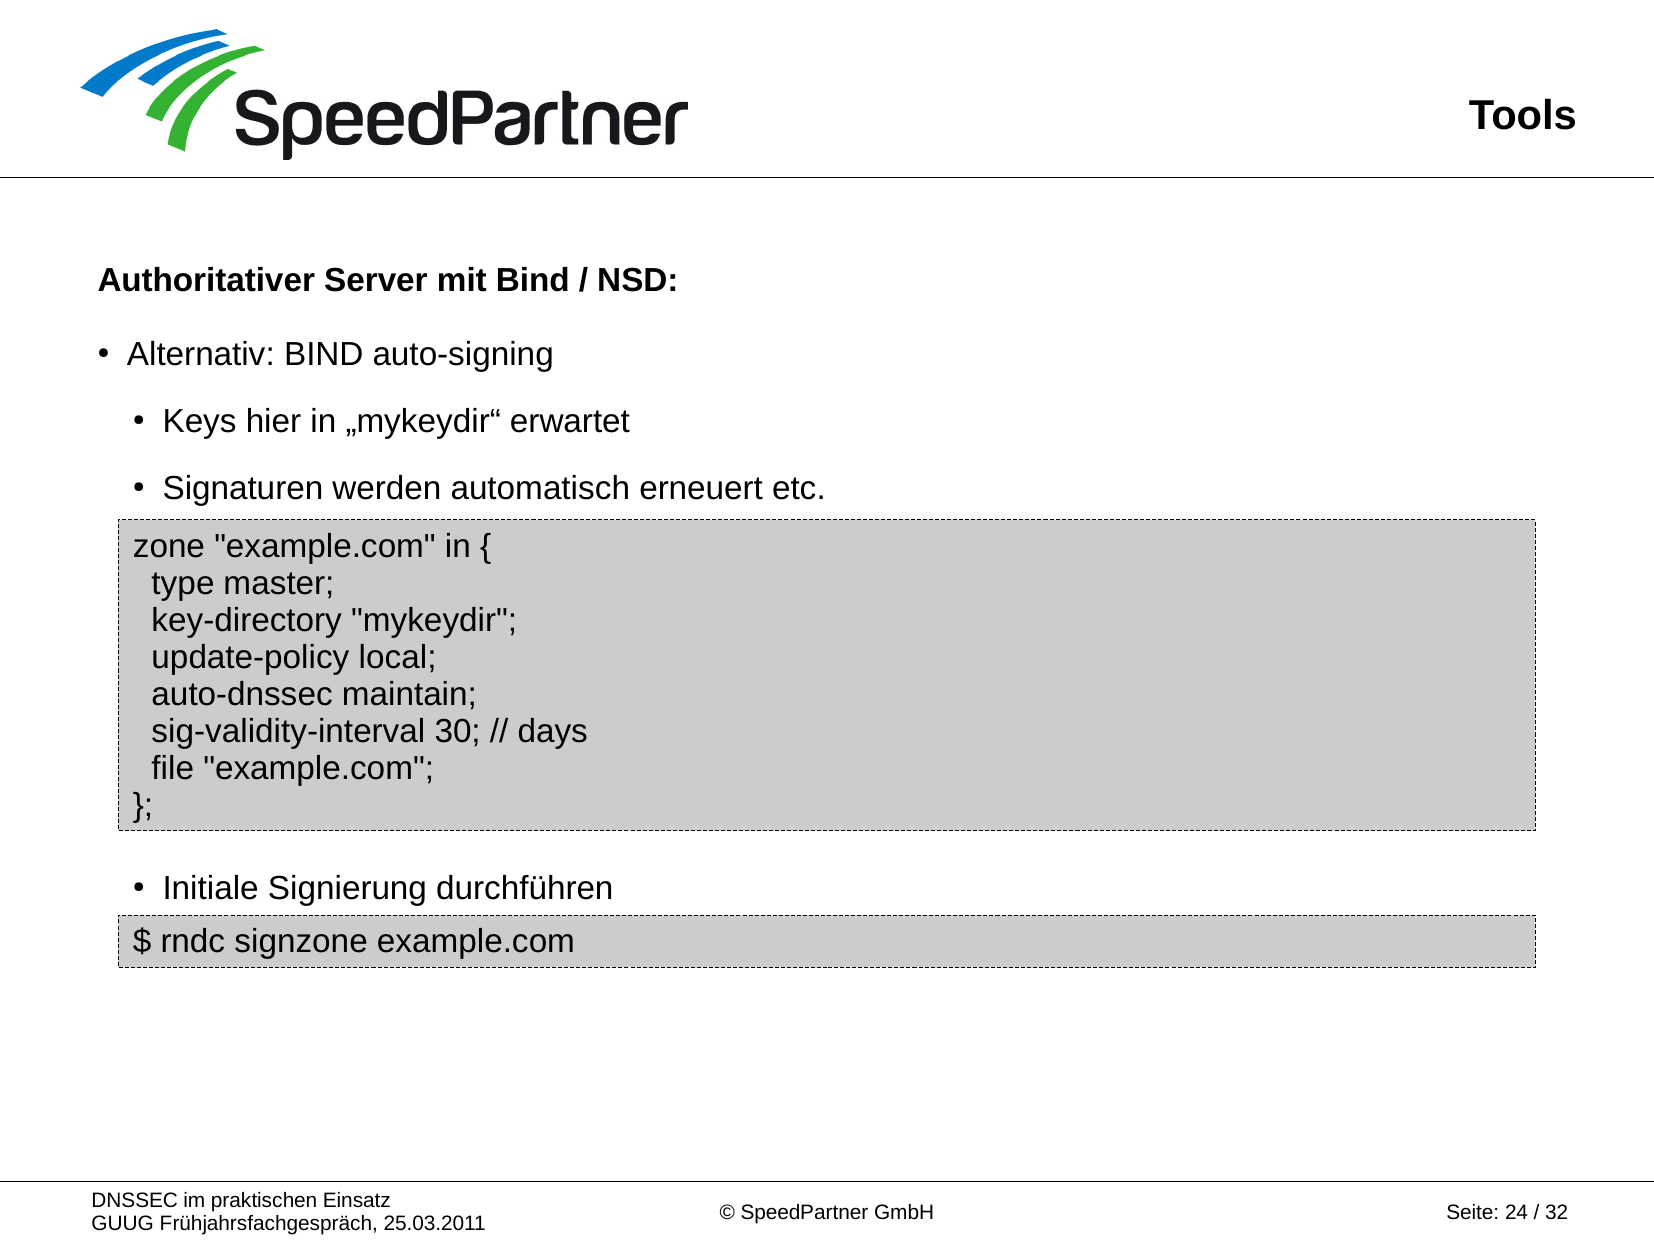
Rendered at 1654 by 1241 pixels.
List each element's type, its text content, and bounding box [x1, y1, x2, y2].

picture [80, 29, 688, 160]
title Tools [590, 70, 1577, 160]
text_box Authoritativer Server mit Bind / NSD: Alternativ: BIND auto-signing Keys hier in „mykeydir“ erwartet Signaturen werden automatisch erneuert etc. Initiale Signierung durchführen [82, 253, 1565, 1151]
text_box zone "example.com" in { type master; key-directory "mykeydir"; update-policy local; auto-dnssec maintain; sig-validity-interval 30; // days file "example.com"; }; [118, 519, 1536, 831]
text_box $ rndc signzone example.com [118, 915, 1536, 968]
